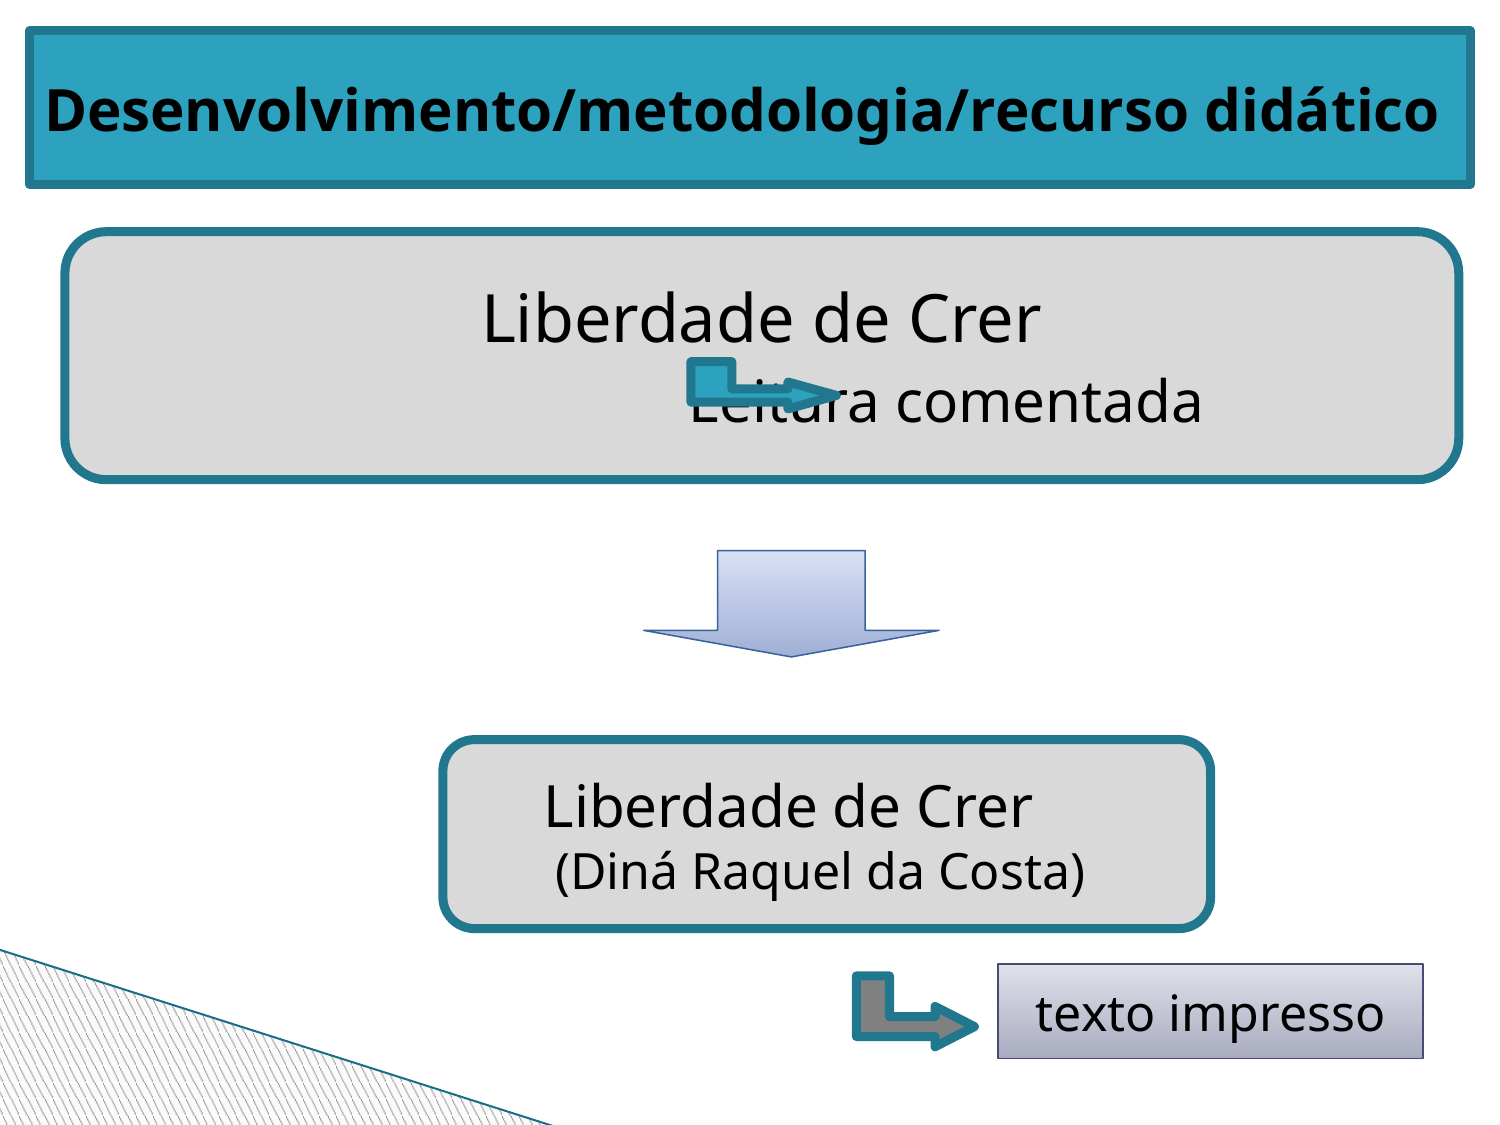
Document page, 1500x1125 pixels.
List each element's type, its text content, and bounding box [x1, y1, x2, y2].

text_box [690, 361, 837, 409]
text_box texto impresso [998, 964, 1424, 1059]
picture [0, 952, 543, 1125]
title [75, 185, 1425, 233]
text_box Desenvolvimento/metodologia/recurso didático [29, 30, 1471, 185]
text_box [643, 550, 940, 657]
text_box Liberdade de Crer (Diná Raquel da Costa) [442, 739, 1211, 929]
text_box [856, 975, 975, 1047]
text_box Liberdade de Crer Leitura comentada [64, 232, 1459, 480]
